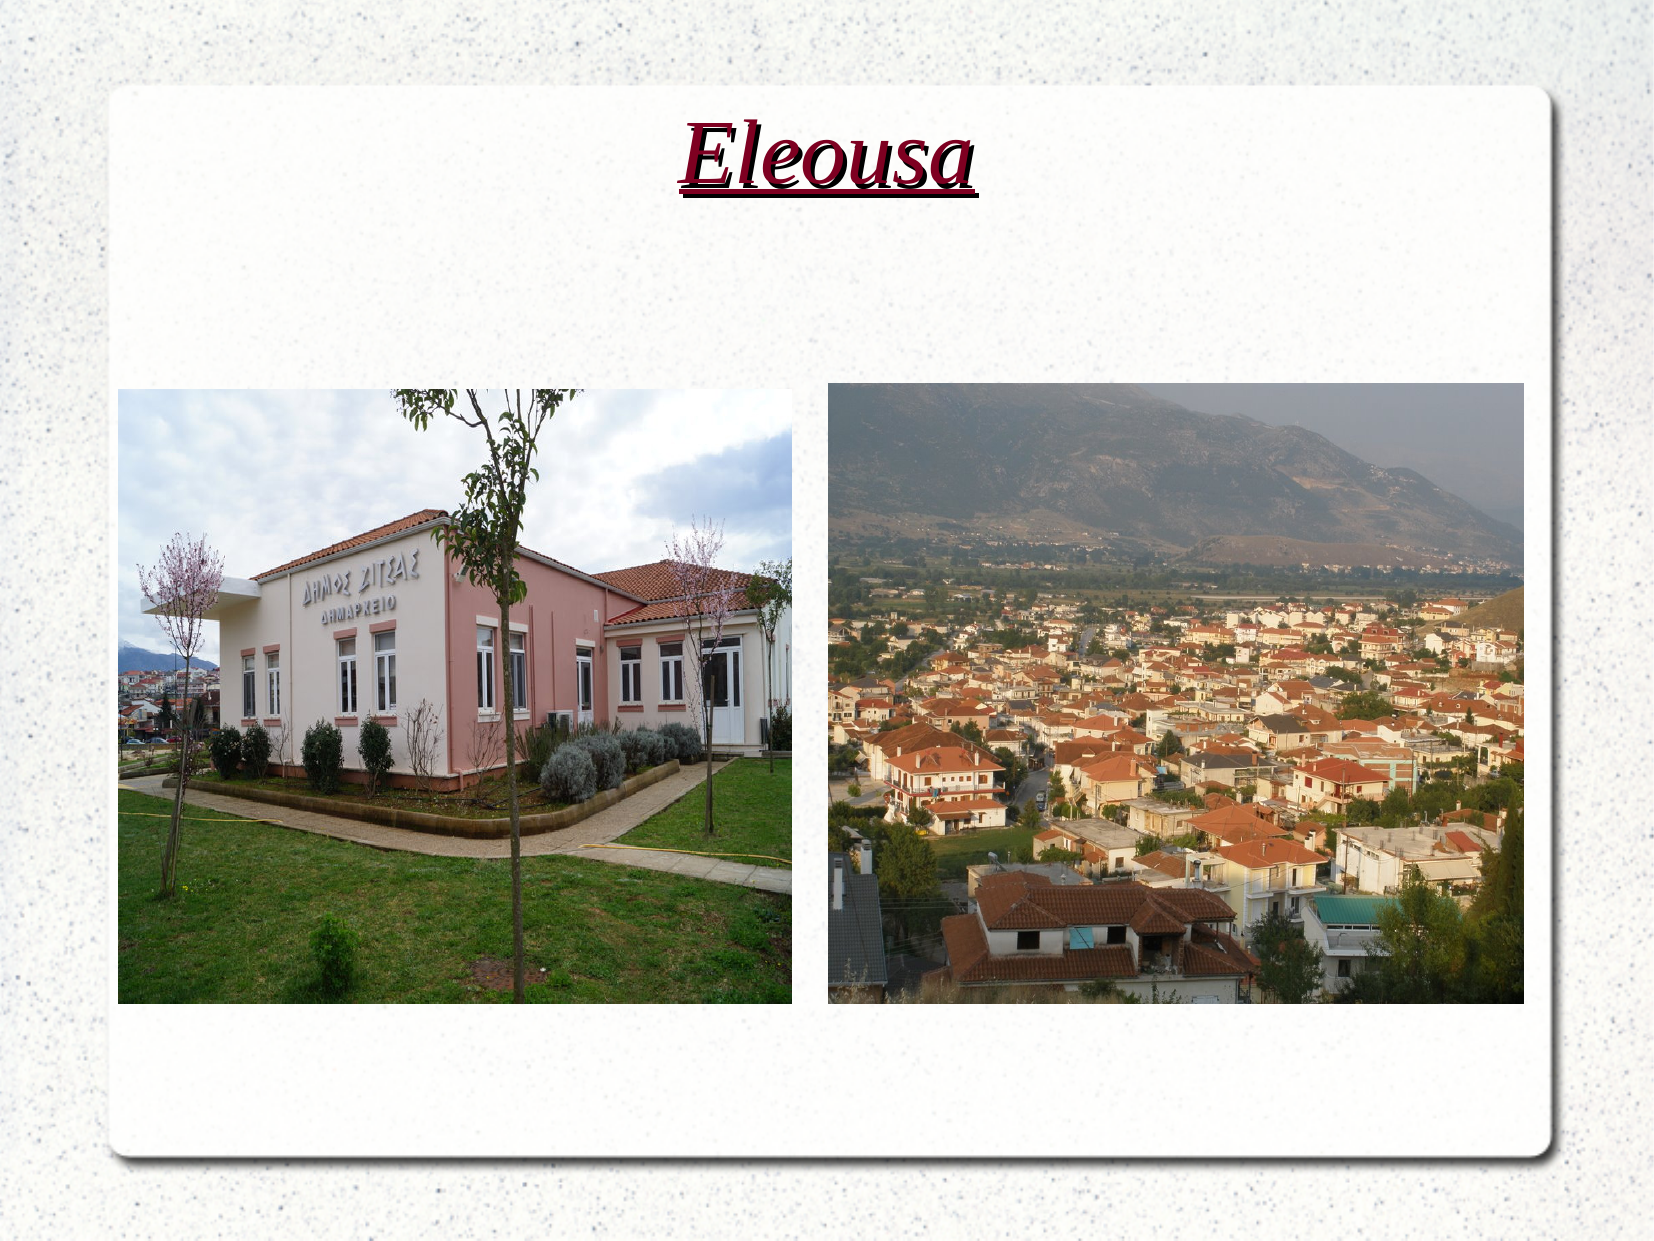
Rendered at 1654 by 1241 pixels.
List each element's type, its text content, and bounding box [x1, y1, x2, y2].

picture [0, 0, 1654, 1241]
title Eleousa [82, 49, 1571, 257]
